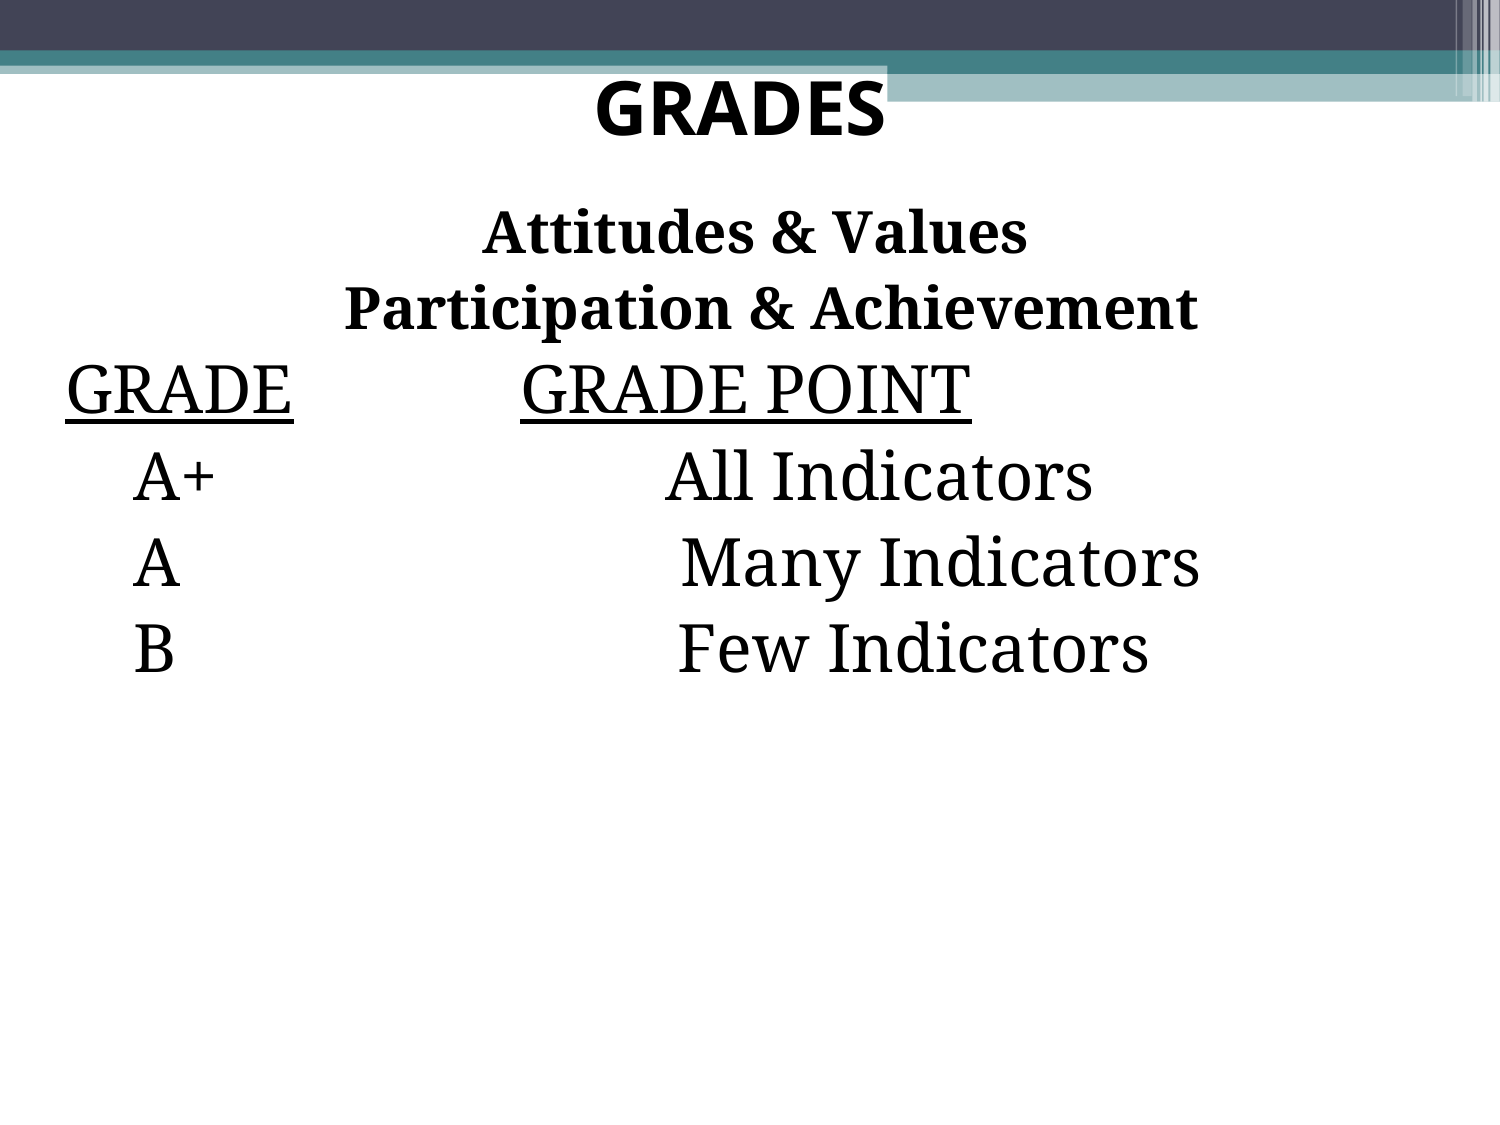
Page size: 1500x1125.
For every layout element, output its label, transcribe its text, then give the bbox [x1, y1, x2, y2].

list Attitudes & Values Participation & Achievement GRADE GRADE POINT A+ All Indicators A Many Indicators B Few Indicators [50, 187, 1463, 1038]
title GRADES [75, 50, 1426, 187]
